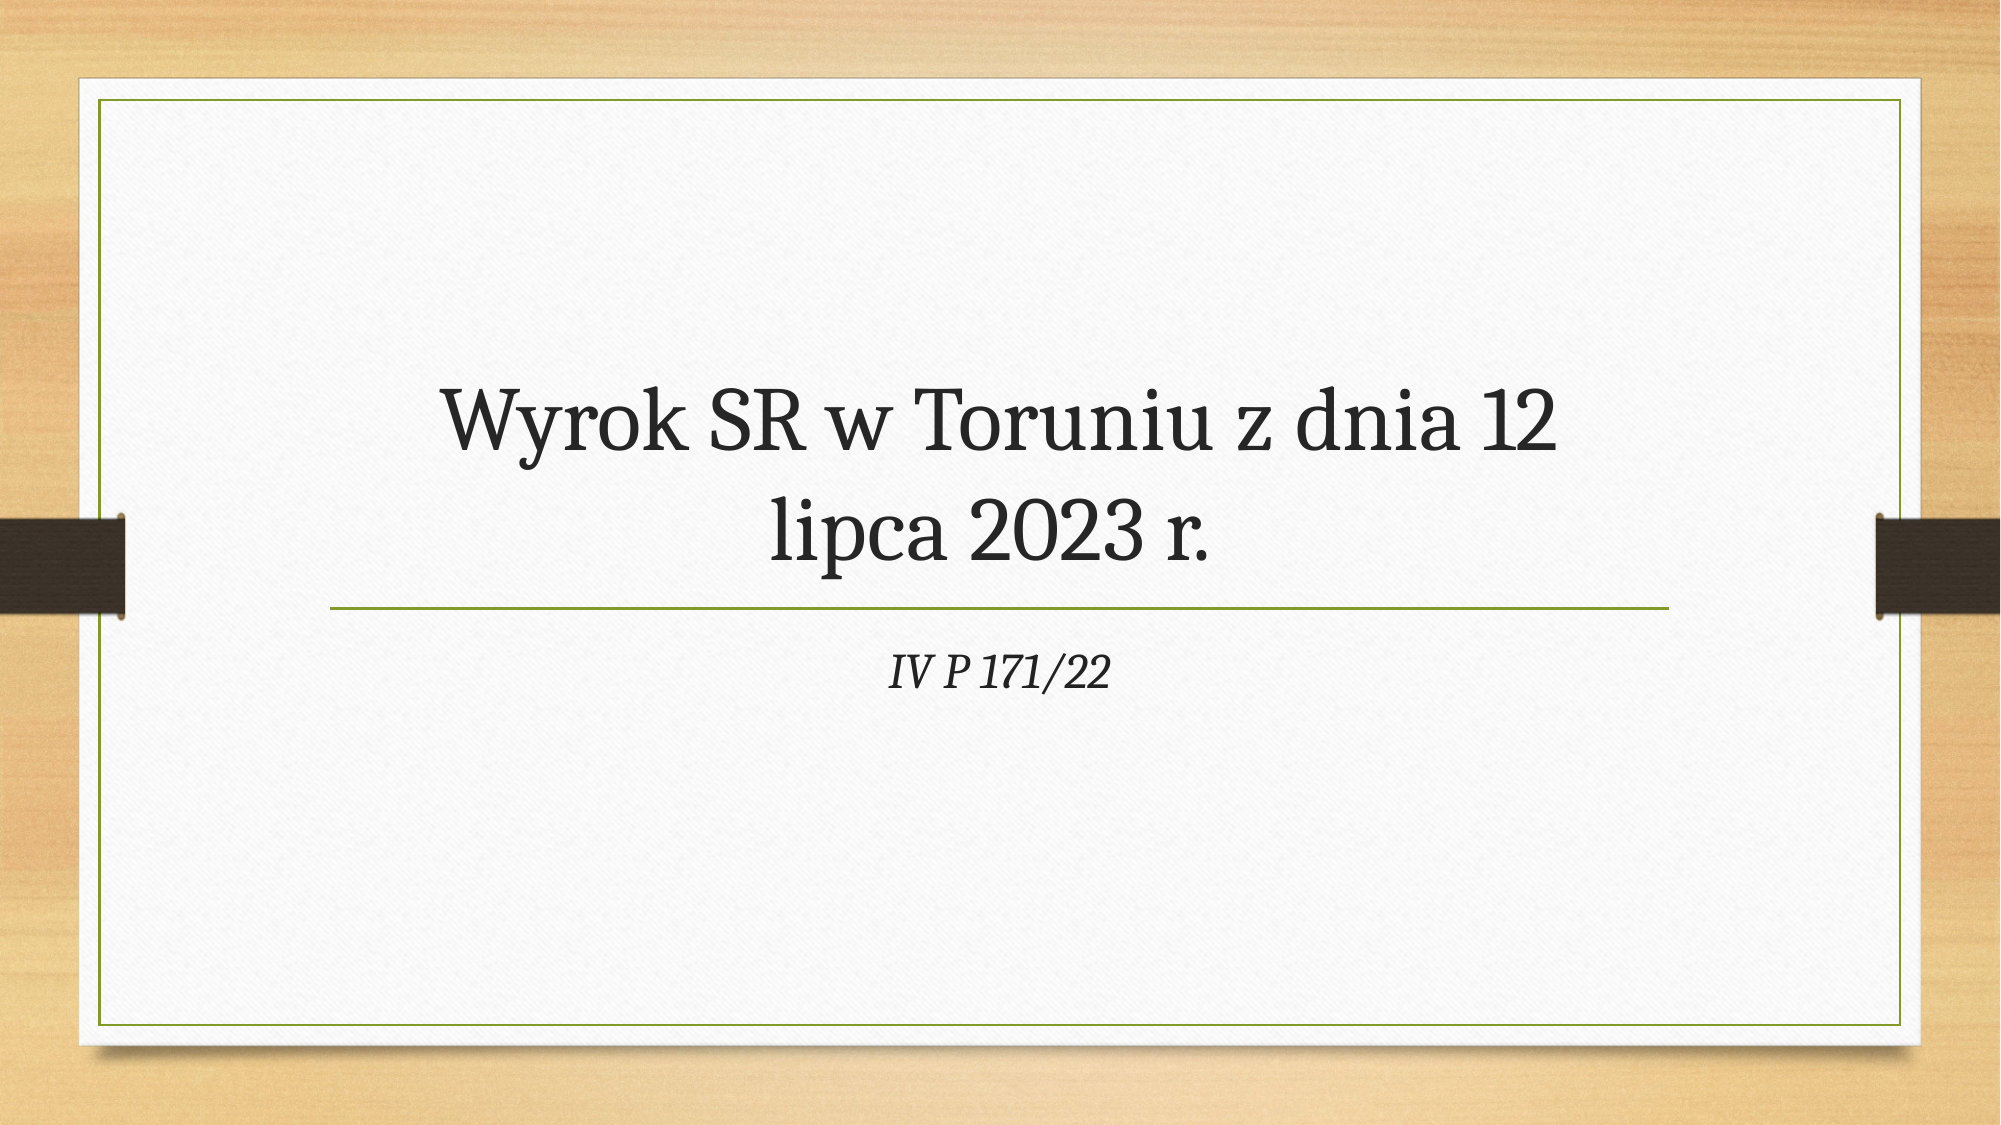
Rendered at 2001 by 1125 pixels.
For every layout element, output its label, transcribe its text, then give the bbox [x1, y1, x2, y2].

title Wyrok SR w Toruniu z dnia 12 lipca 2023 r. [330, 287, 1669, 587]
list IV P 171/22 [330, 630, 1669, 788]
